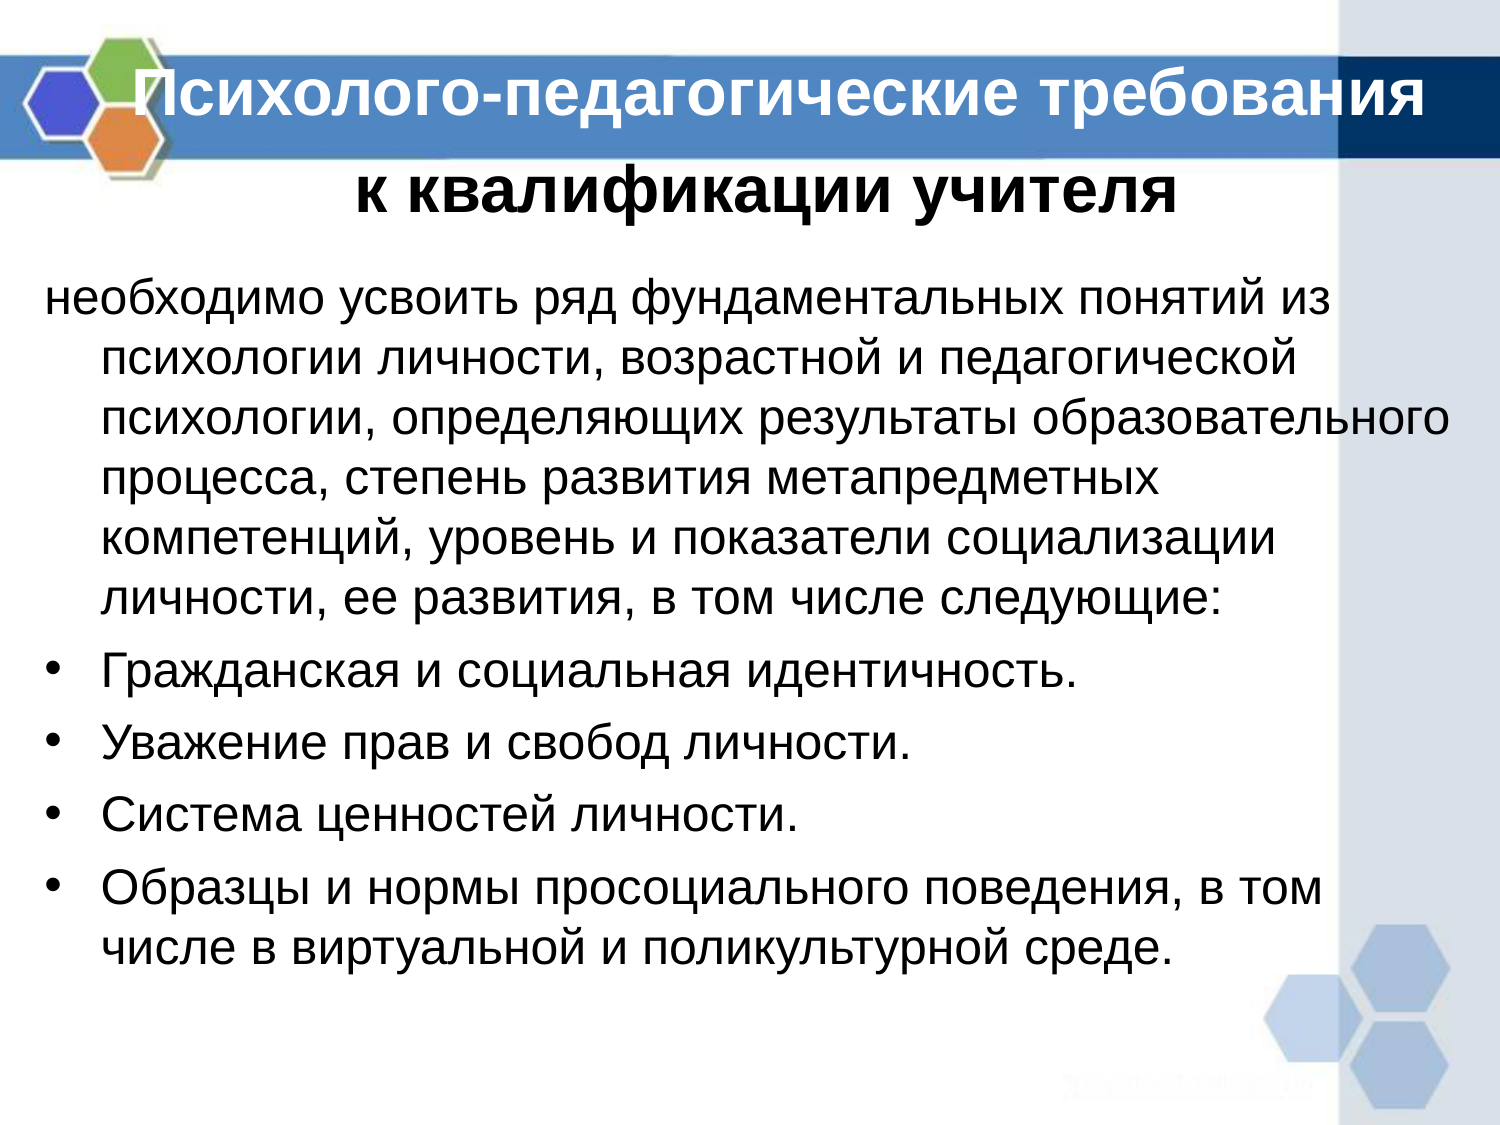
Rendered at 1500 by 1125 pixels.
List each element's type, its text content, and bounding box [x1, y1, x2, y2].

picture [0, 0, 1500, 1125]
list необходимо усвоить ряд фундаментальных понятий из психологии личности, возрастной и педагогической психологии, определяющих результаты образовательного процесса, степень развития метапредметных компетенций, уровень и показатели социализации личности, ее развития, в том числе следующие: Гражданская и социальная идентичность. Уважение прав и свобод личности. Система ценностей личности. Образцы и нормы просоциального поведения, в том числе в виртуальной и поликультурной среде. [29, 184, 1471, 1083]
title Психолого-педагогические требования к квалификации учителя [100, 45, 1459, 184]
